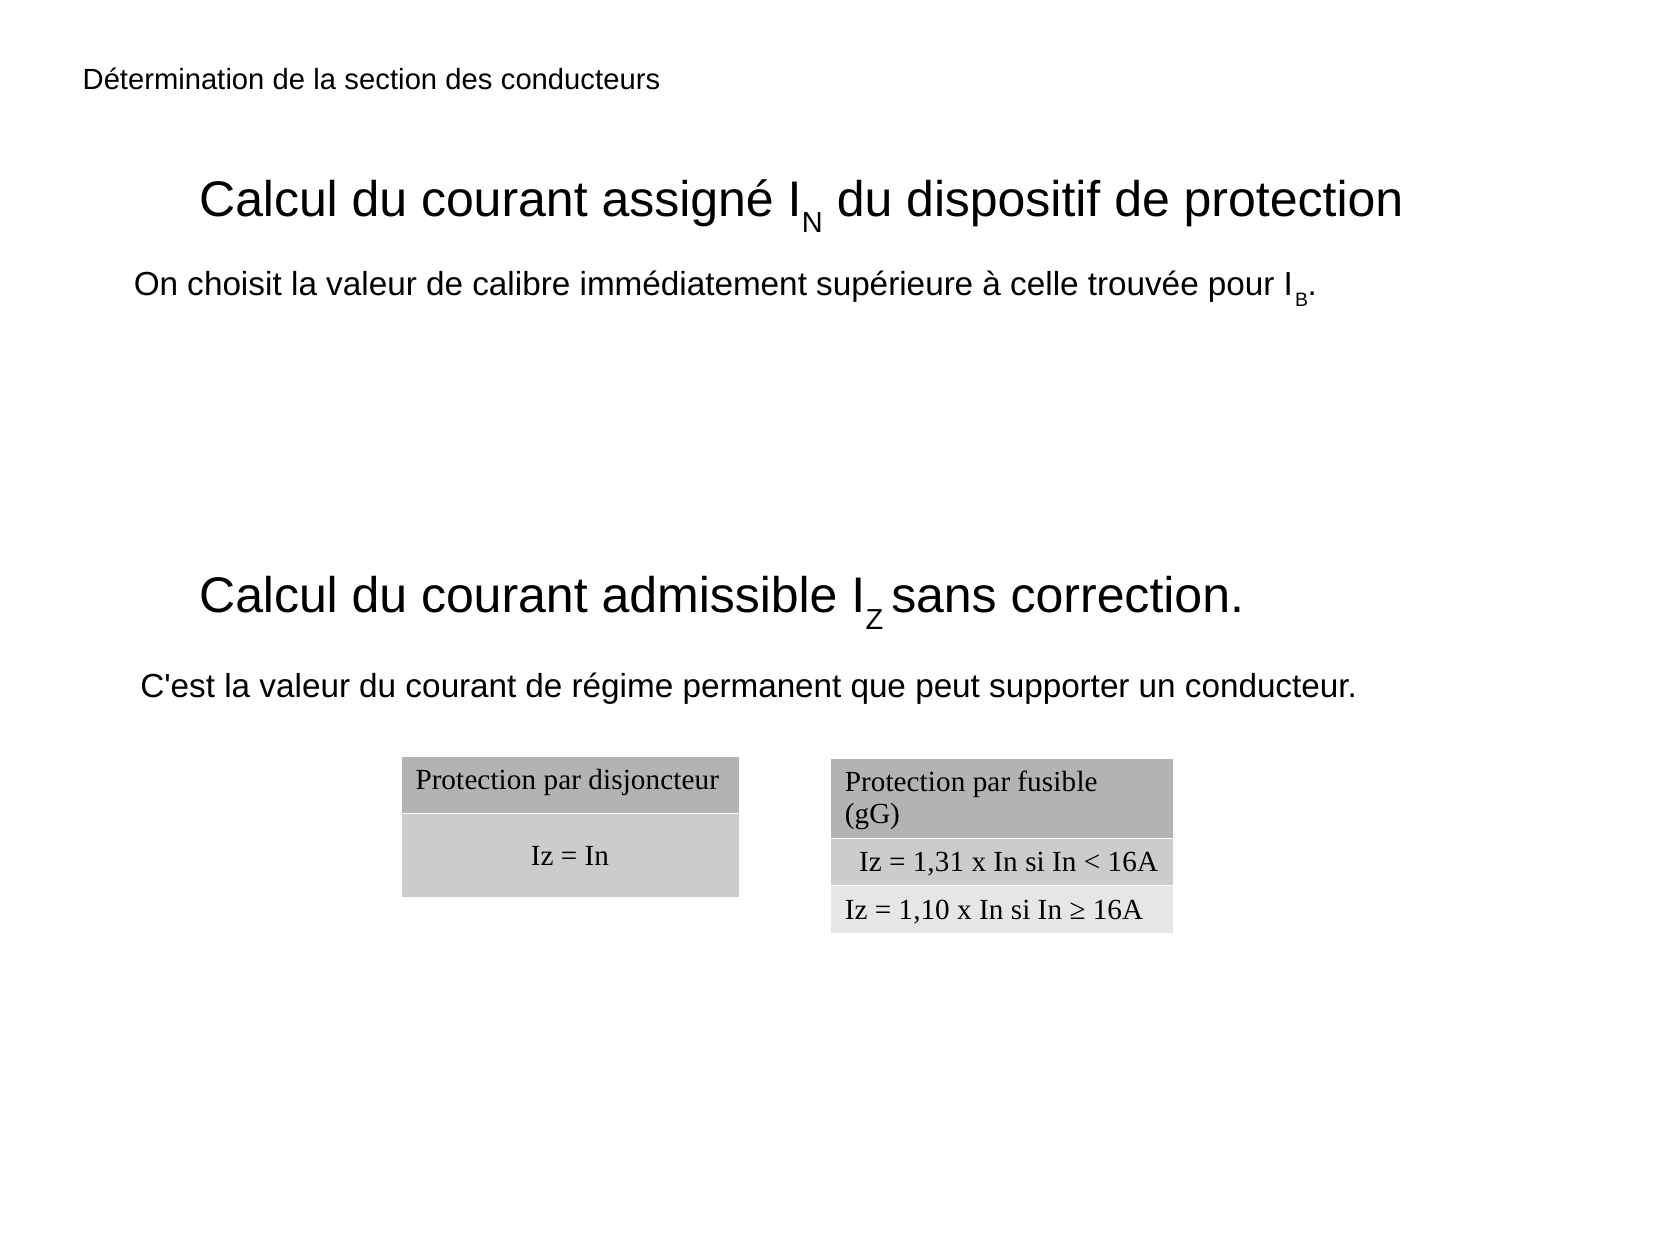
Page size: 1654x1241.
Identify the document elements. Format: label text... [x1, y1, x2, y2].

title Détermination de la section des conducteurs [82, 49, 1571, 110]
text_box Calcul du courant admissible IZ sans correction. [184, 560, 1360, 643]
table_header Protection par fusible (gG) [831, 759, 1173, 838]
table_header Protection par disjoncteur [402, 757, 739, 813]
table_cell Iz = 1,10 x In si In ≥ 16A [831, 886, 1173, 933]
text_box Calcul du courant assigné IN du dispositif de protection [184, 163, 1498, 247]
table_cell Iz = 1,31 x In si In < 16A [831, 839, 1173, 885]
text_box On choisit la valeur de calibre immédiatement supérieure à celle trouvée pour IB. [119, 257, 1580, 348]
text_box C'est la valeur du courant de régime permanent que peut supporter un conducteur. [125, 659, 1516, 719]
table_cell Iz = In [402, 814, 739, 897]
